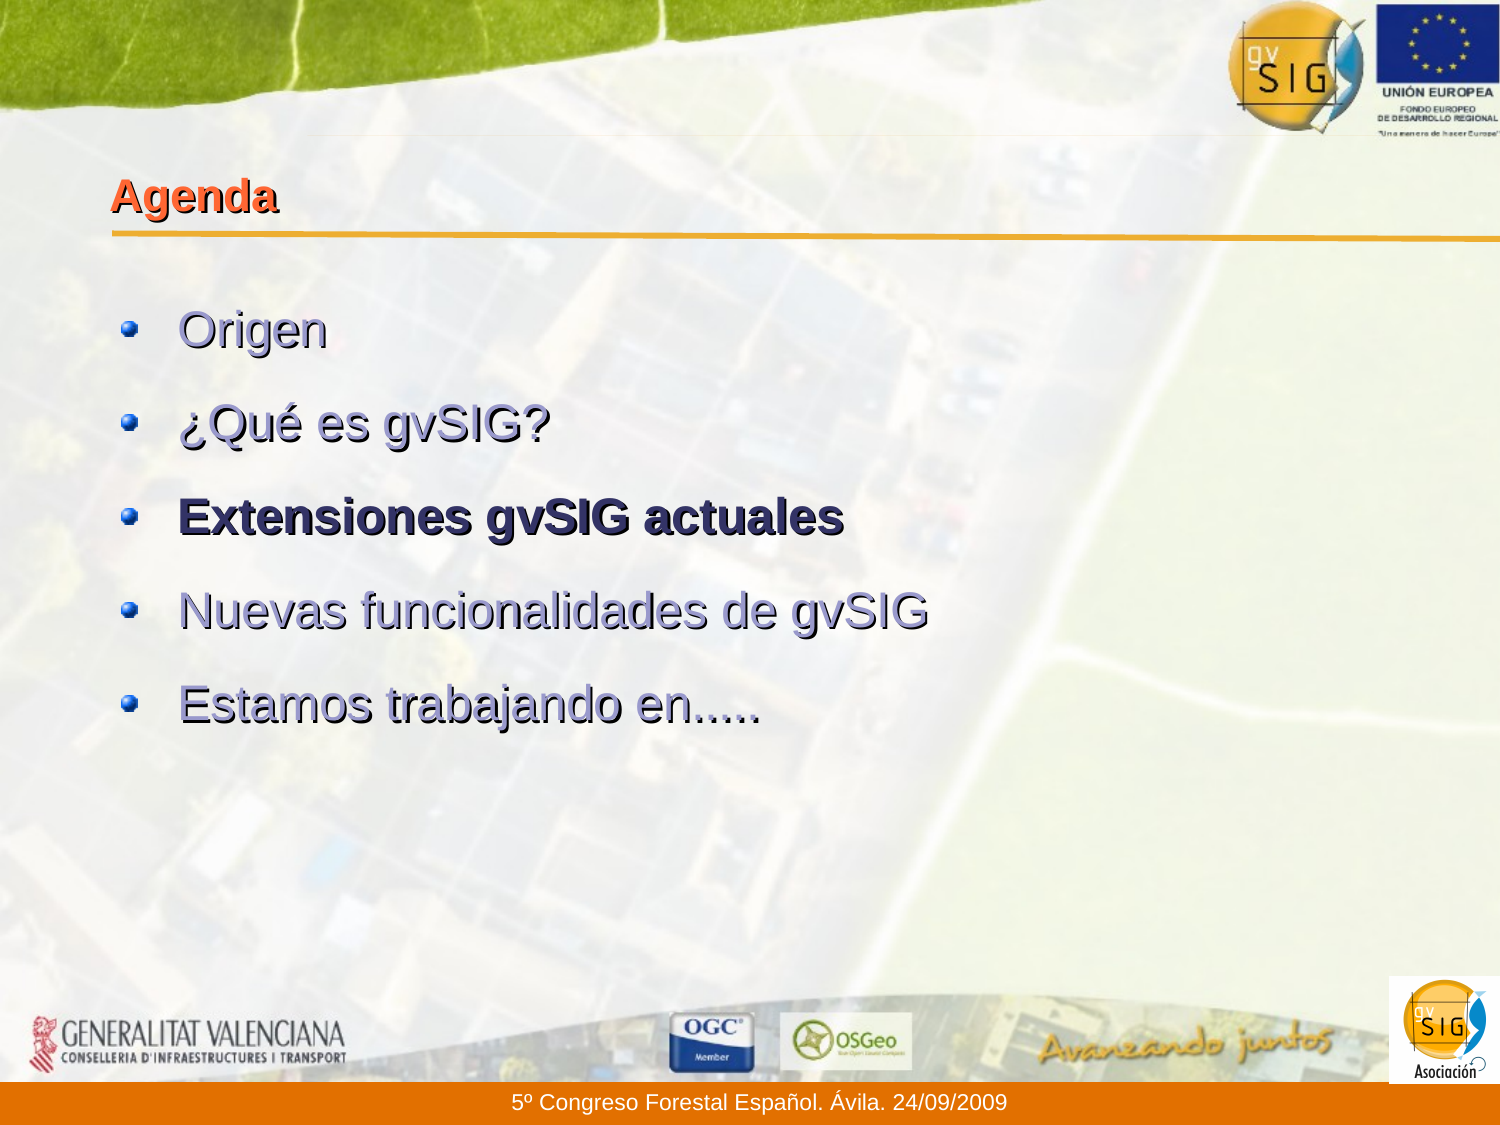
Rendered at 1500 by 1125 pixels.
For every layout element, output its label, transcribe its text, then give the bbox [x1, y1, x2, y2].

picture [0, 0, 1500, 1084]
list Origen ¿Qué es gvSIG? Extensiones gvSIG actuales Nuevas funcionalidades de gvSIG Estamos trabajando en..... [121, 188, 1316, 732]
text_box Agenda [109, 172, 278, 224]
